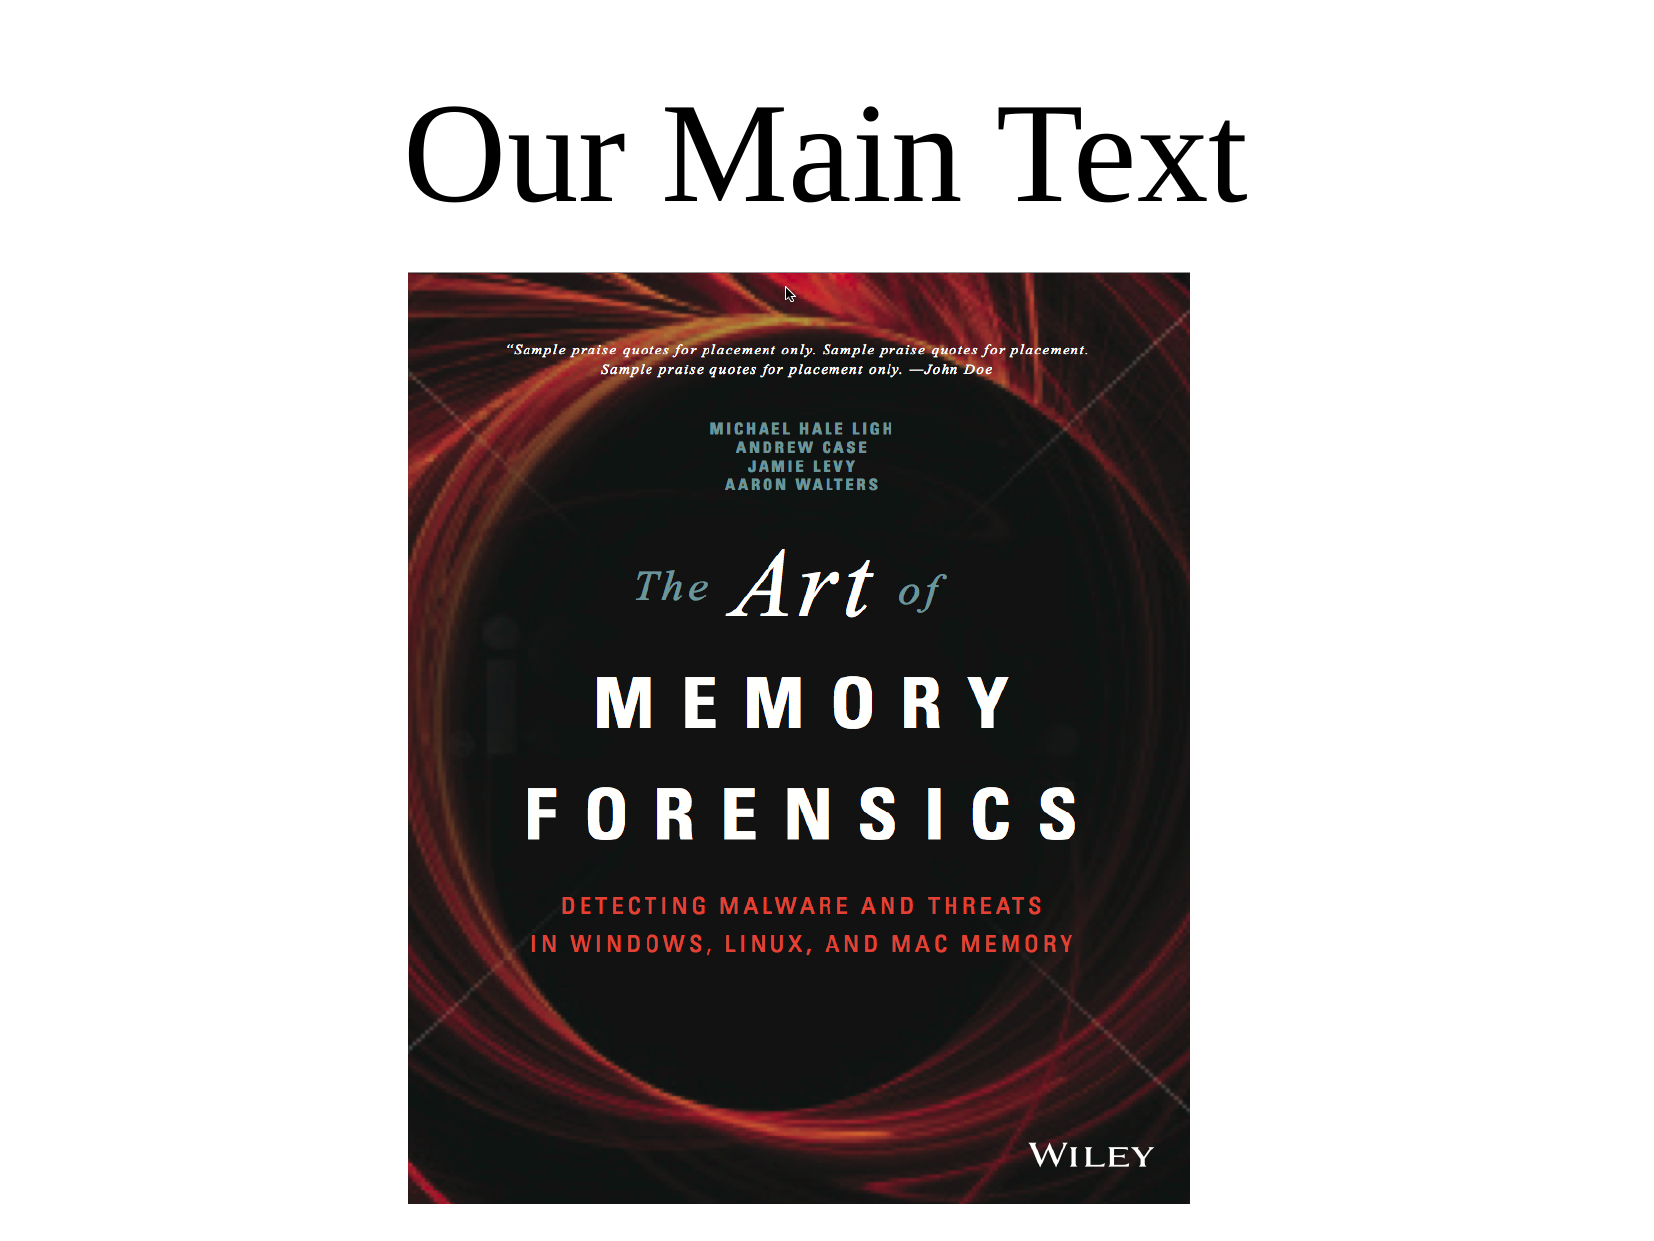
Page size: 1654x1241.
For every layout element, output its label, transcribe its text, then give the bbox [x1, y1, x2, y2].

title Our Main Text [82, 49, 1571, 257]
picture [408, 272, 1190, 1204]
